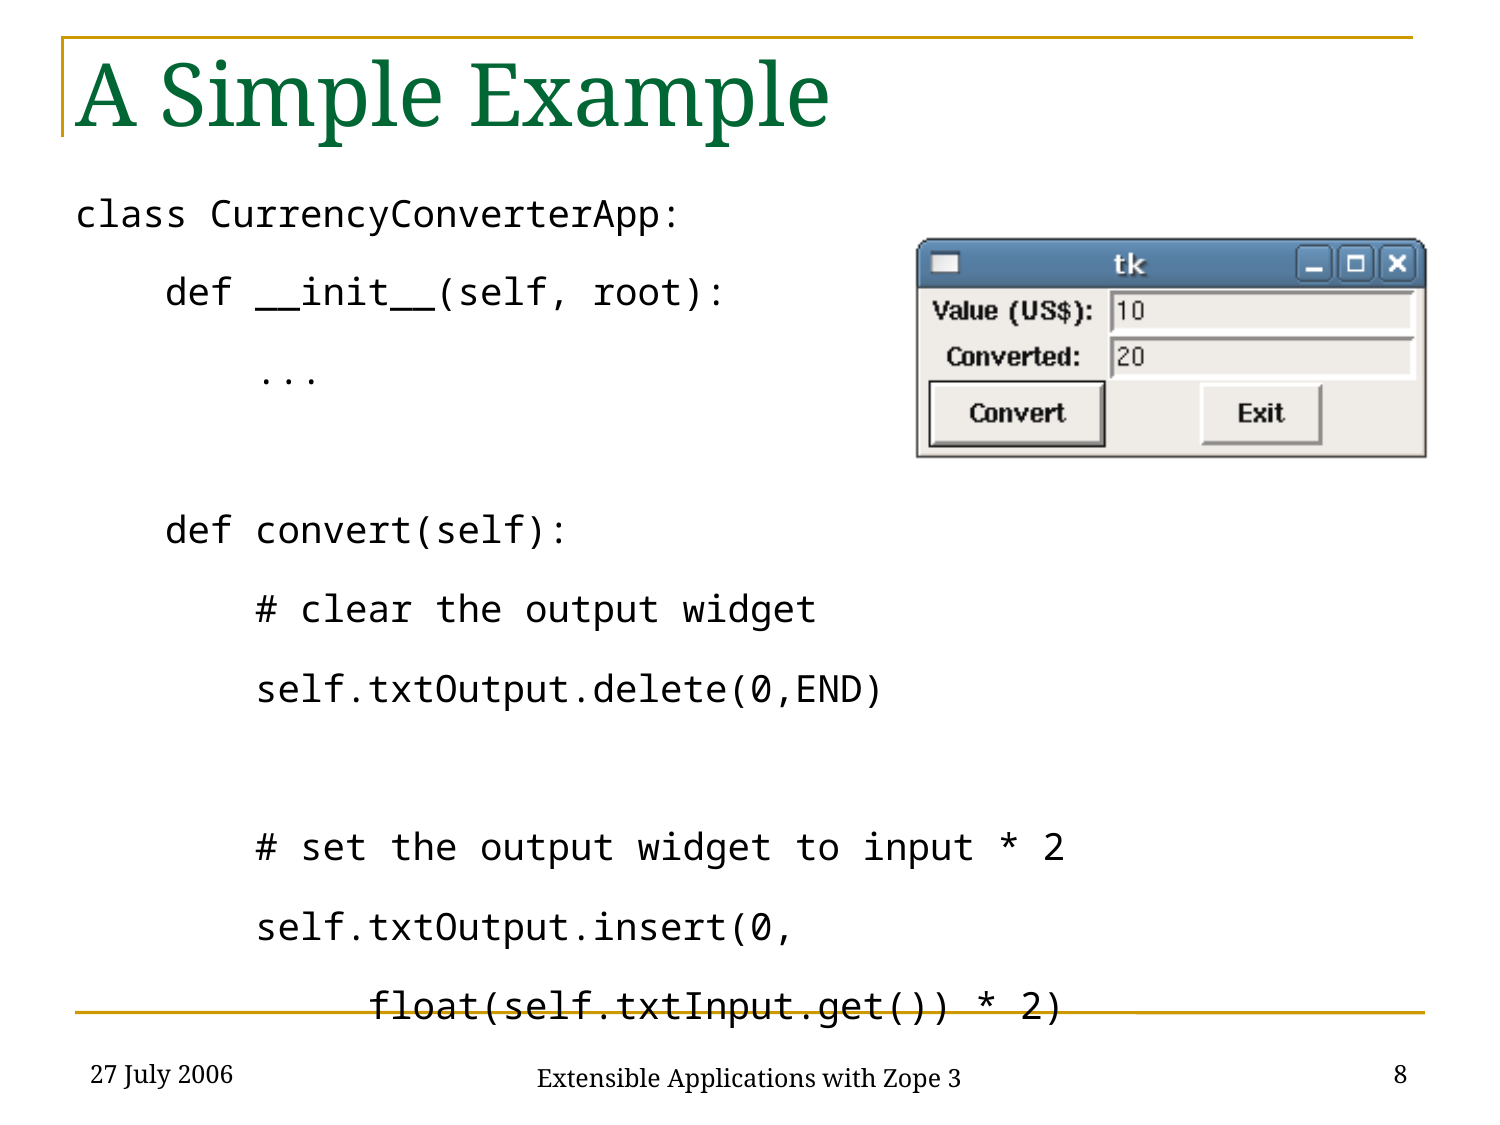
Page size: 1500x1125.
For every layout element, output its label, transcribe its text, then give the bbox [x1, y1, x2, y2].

list class CurrencyConverterApp: def __init__(self, root): ... def convert(self): # clear the output widget self.txtOutput.delete(0,END) # set the output widget to input * 2 self.txtOutput.insert(0, float(self.txtInput.get()) * 2) [74, 187, 1423, 1022]
picture [900, 224, 1446, 473]
title A Simple Example [74, 45, 1423, 151]
